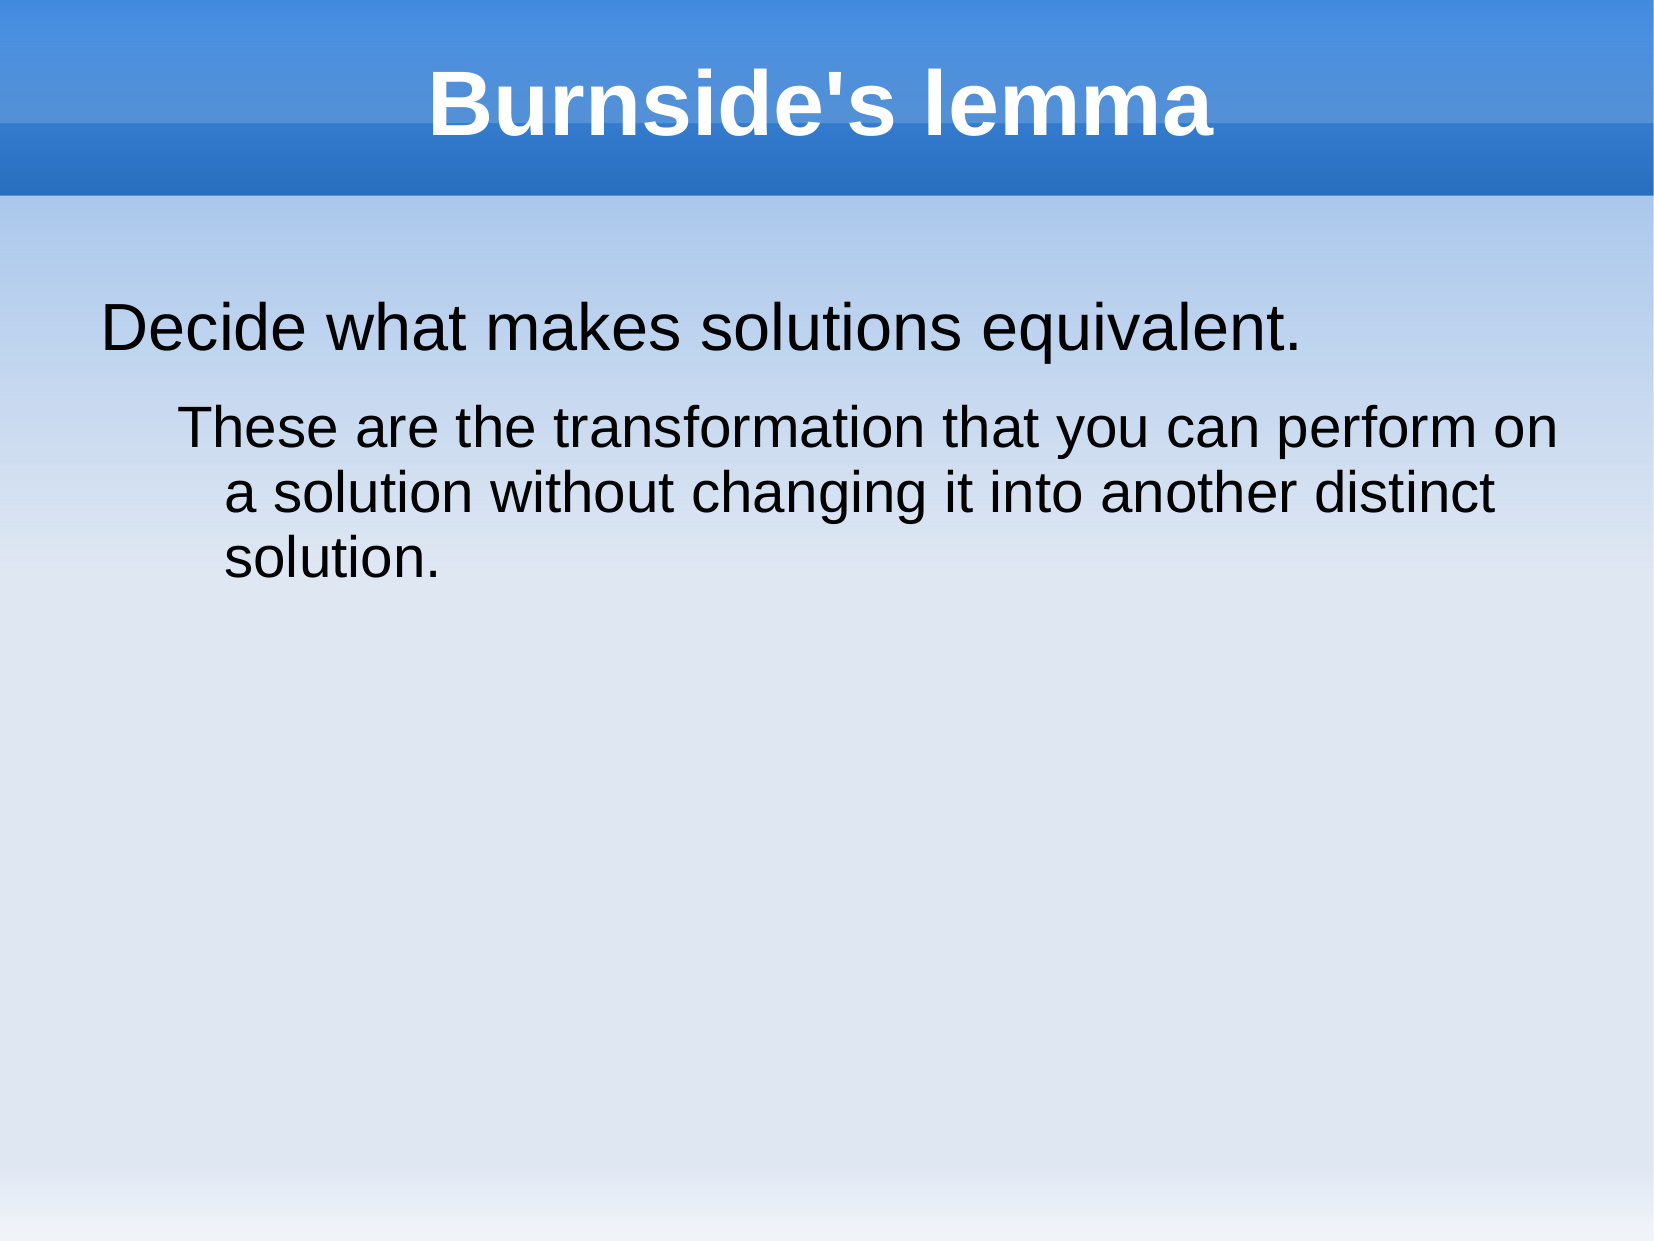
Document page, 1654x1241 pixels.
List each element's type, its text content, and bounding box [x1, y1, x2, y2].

list Decide what makes solutions equivalent. These are the transformation that you can perform on a solution without changing it into another distinct solution. [82, 290, 1571, 1094]
picture [0, 0, 1654, 1241]
title Burnside's lemma [76, 0, 1565, 208]
